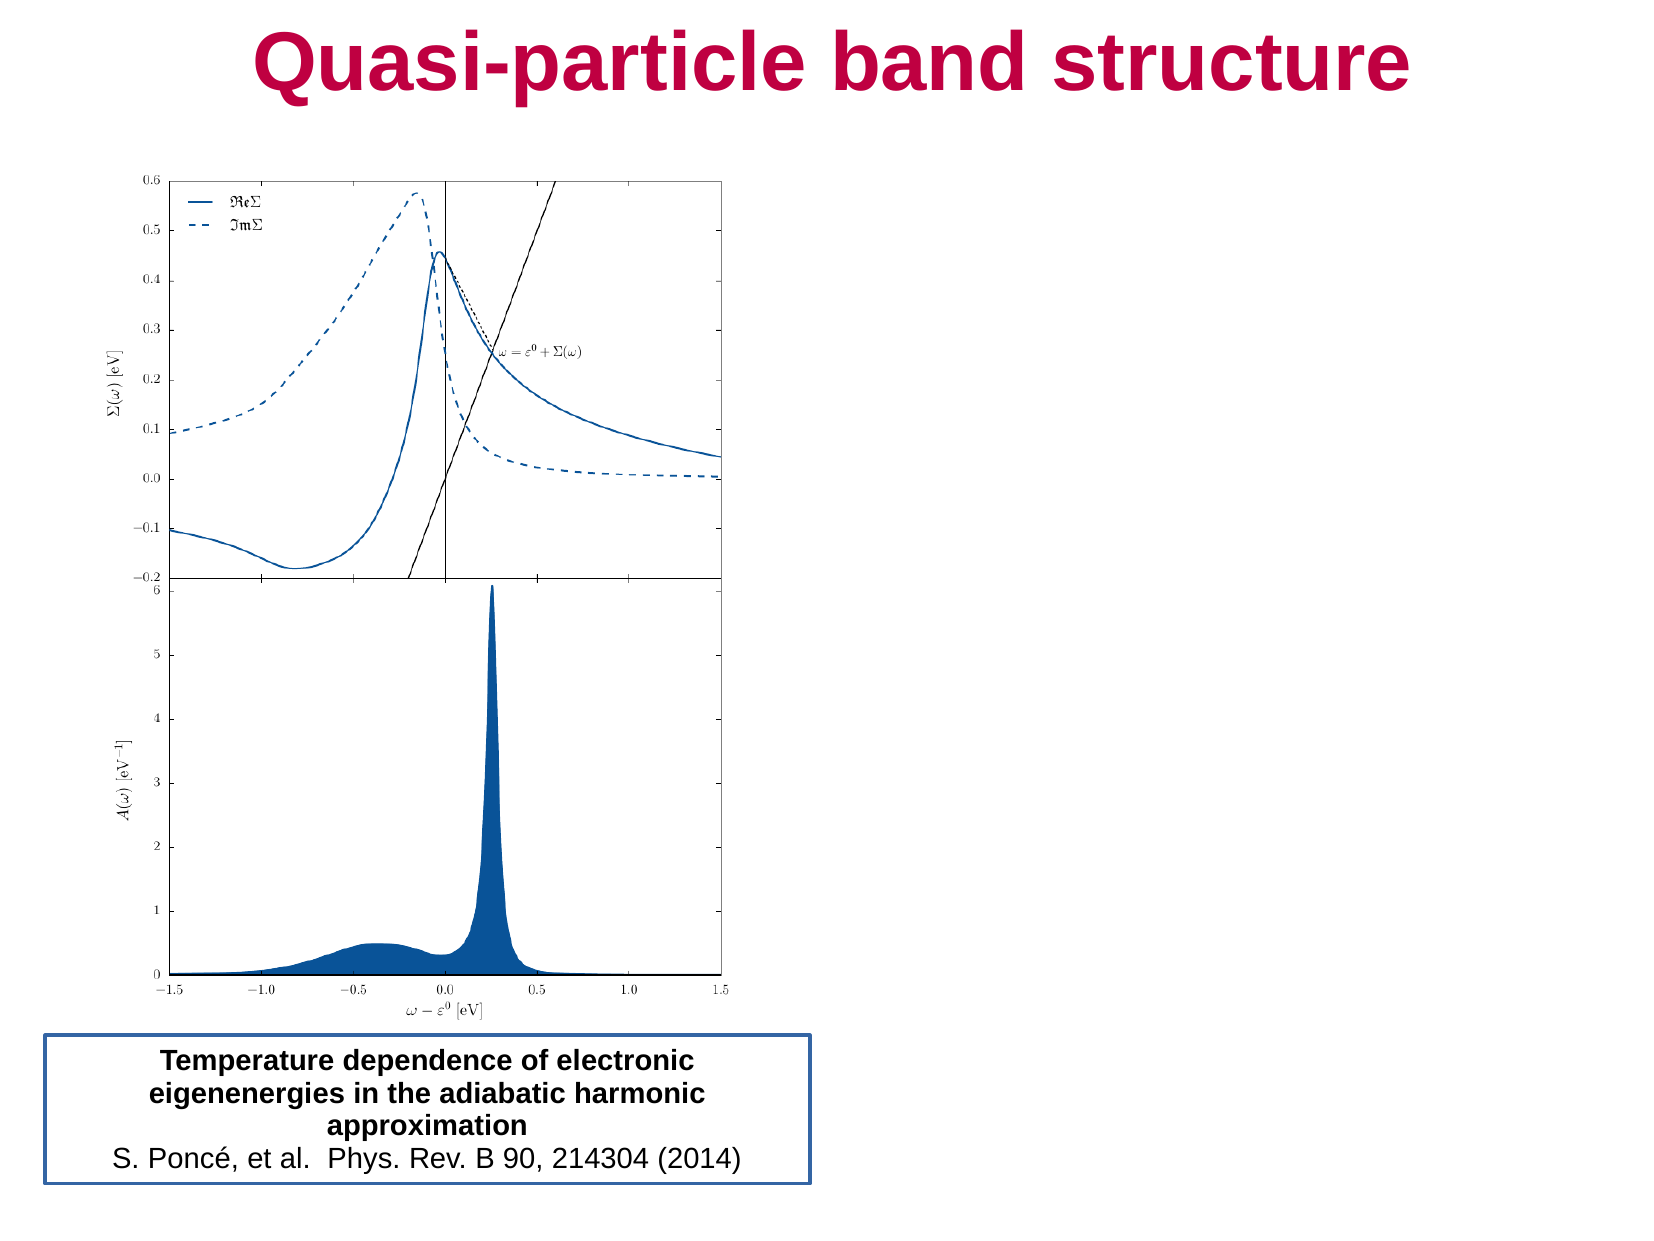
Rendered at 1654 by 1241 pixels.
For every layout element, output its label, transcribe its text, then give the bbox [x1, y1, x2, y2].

picture [90, 164, 751, 1031]
text_box Temperature dependence of electronic eigenenergies in the adiabatic harmonic approximation S. Poncé, et al. Phys. Rev. B 90, 214304 (2014) [45, 1035, 811, 1184]
text_box Quasi-particle band structure [0, 0, 1654, 115]
